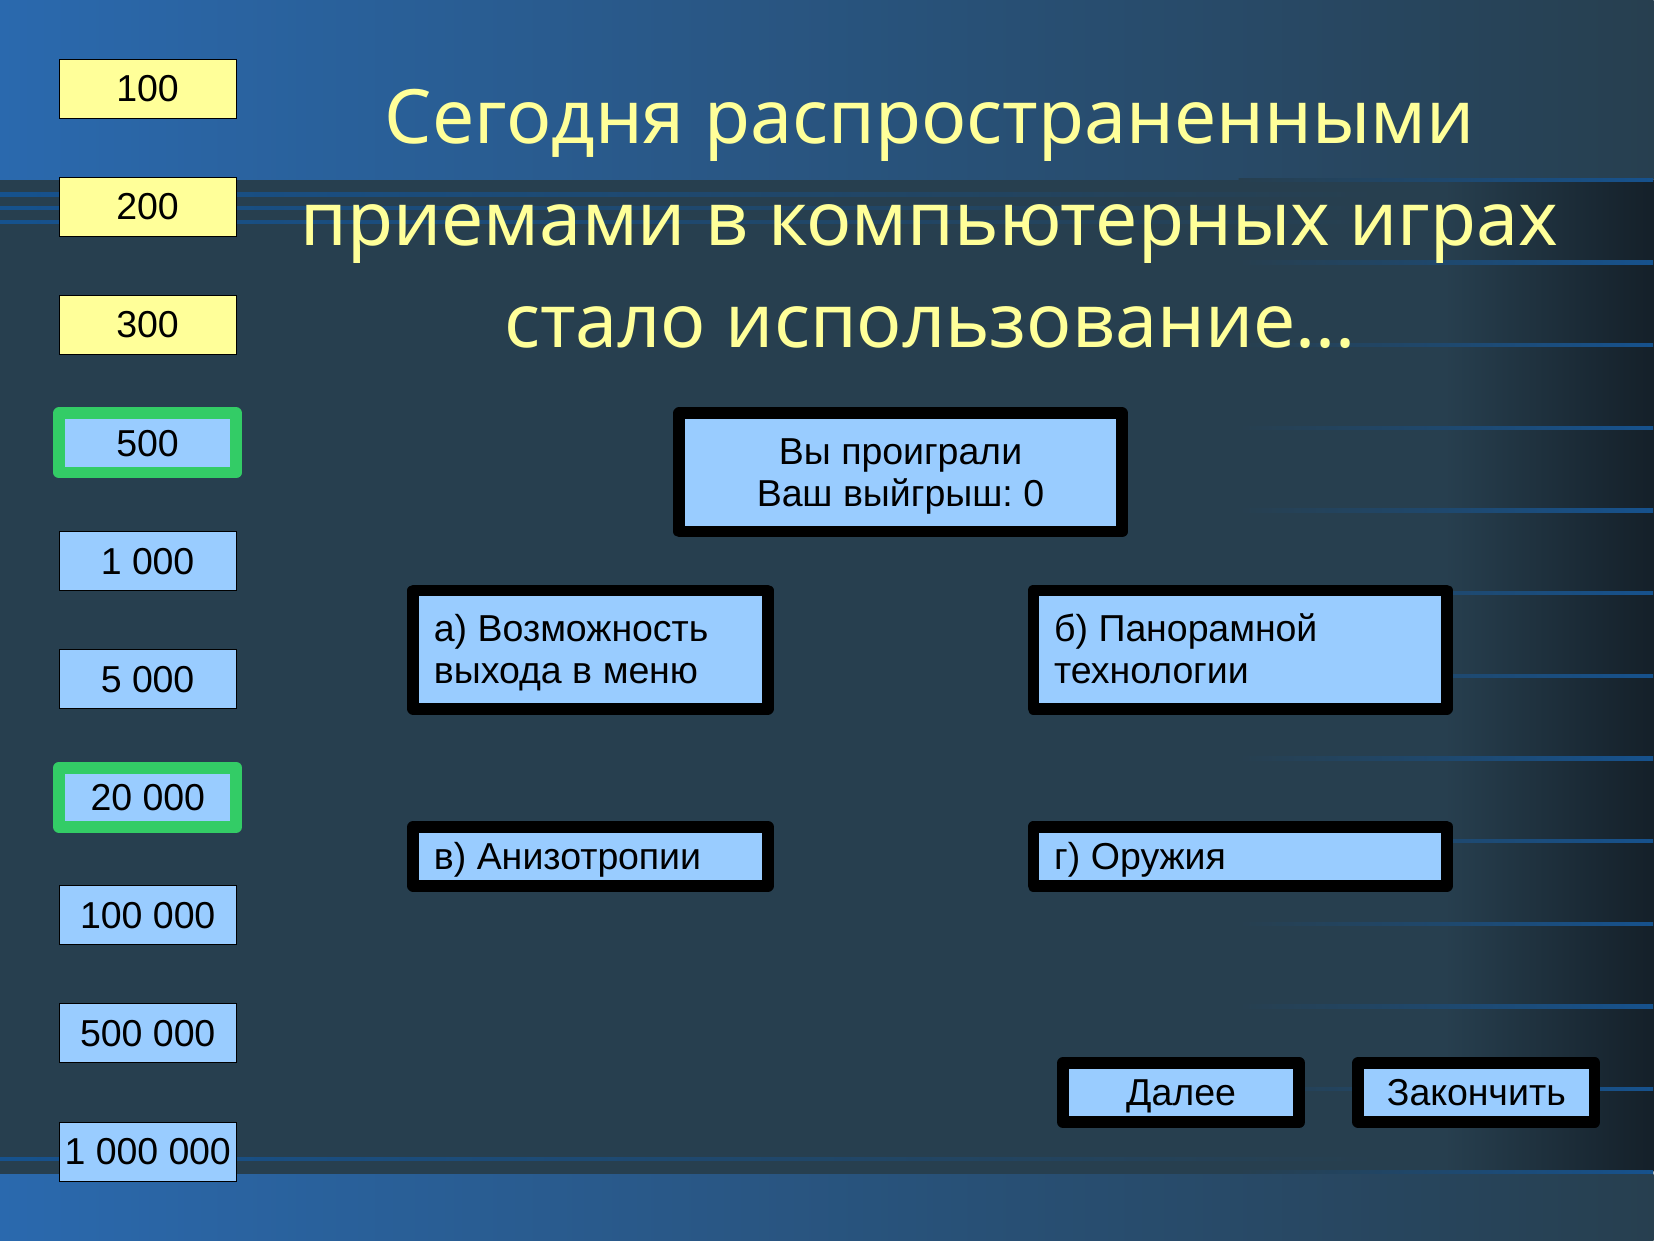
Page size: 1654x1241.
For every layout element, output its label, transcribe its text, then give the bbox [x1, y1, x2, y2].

text_box 300 [59, 295, 237, 355]
text_box 500 [59, 413, 237, 473]
text_box 5 000 [59, 649, 237, 709]
text_box г) Оружия [1033, 826, 1447, 886]
text_box 20 000 [59, 767, 237, 827]
text_box Сегодня распространенными приемами в компьютерных играх стало использование... [236, 55, 1625, 384]
text_box 100 [59, 59, 237, 119]
text_box в) Анизотропии [413, 826, 768, 886]
text_box 100 000 [59, 885, 237, 945]
text_box 200 [59, 177, 237, 237]
text_box б) Панорамной технологии [1033, 590, 1447, 709]
text_box Далее [1062, 1062, 1300, 1123]
text_box а) Возможность выхода в меню [413, 590, 768, 709]
text_box 500 000 [59, 1003, 237, 1063]
text_box 1 000 000 [59, 1122, 237, 1182]
text_box Вы проиграли Ваш выйгрыш: 0 [679, 413, 1123, 532]
text_box 1 000 [59, 531, 237, 591]
text_box Закончить [1358, 1062, 1595, 1123]
